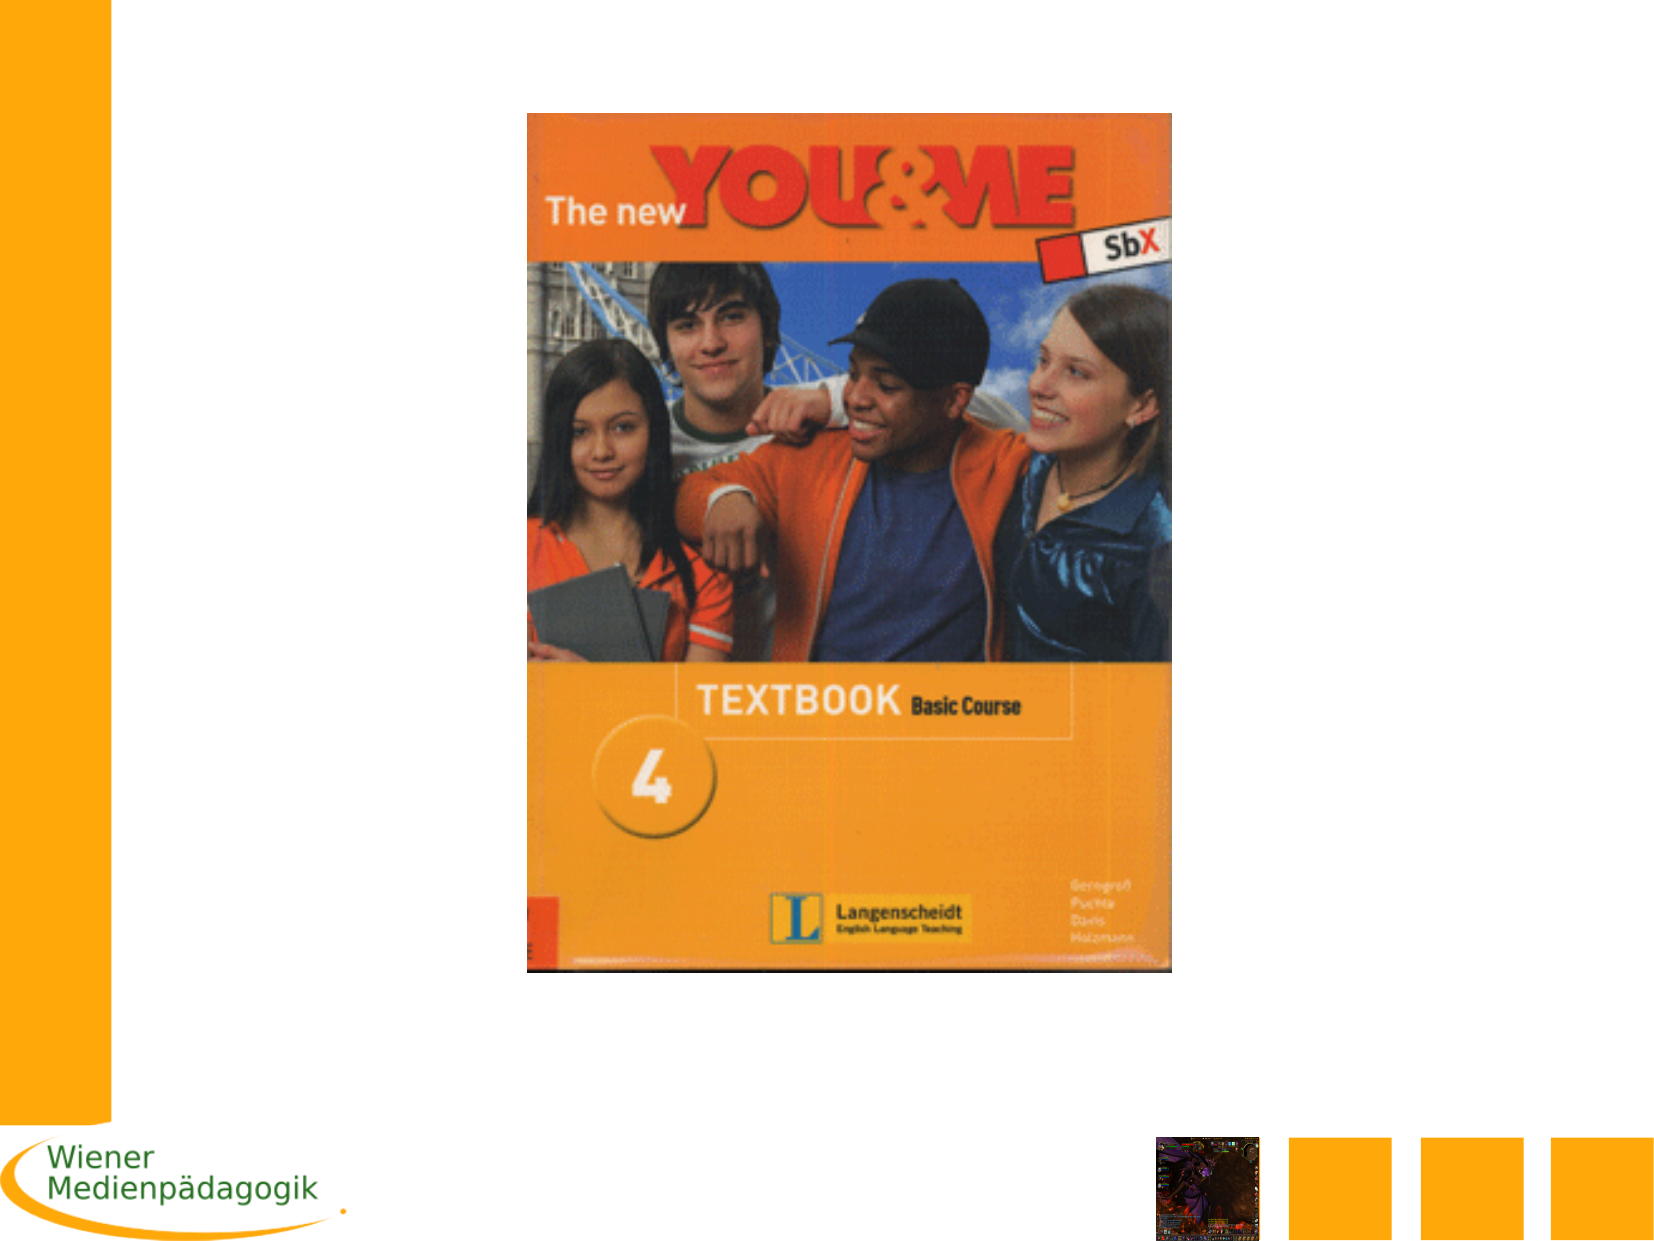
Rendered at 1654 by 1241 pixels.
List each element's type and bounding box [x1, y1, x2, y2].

picture [1156, 1137, 1259, 1241]
picture [527, 113, 1172, 973]
picture [0, 1114, 398, 1241]
